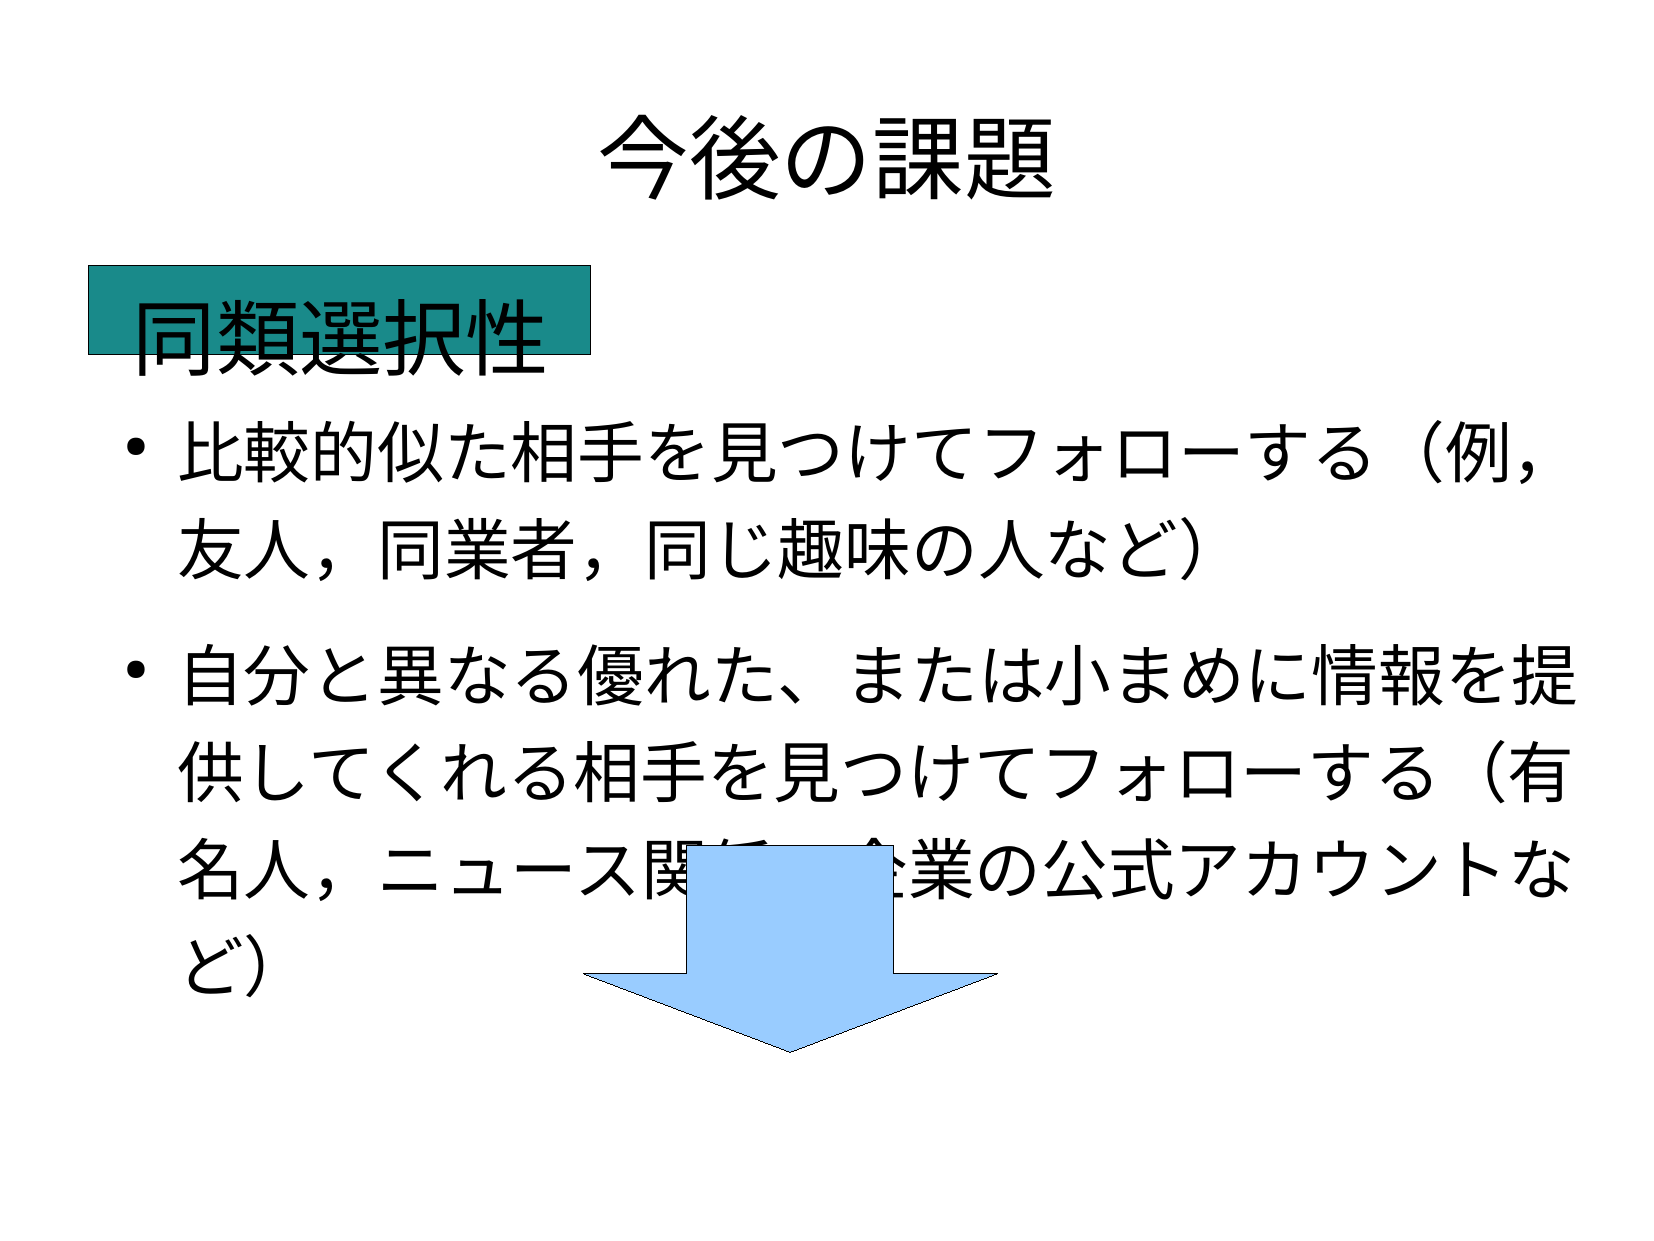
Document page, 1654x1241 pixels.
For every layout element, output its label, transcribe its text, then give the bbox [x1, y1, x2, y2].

text_box [583, 845, 998, 1053]
text_box 同類選択性 [118, 265, 916, 364]
text_box [88, 265, 118, 355]
list 比較的似た相手を見つけてフォローする（例，友人，同業者，同じ趣味の人など） 自分と異なる優れた、または小まめに情報を提供してくれる相手を見つけてフォローする（有名人，ニュース関係，企業の公式アカウントなど） どちらが優勢であるか？ [106, 400, 1595, 1241]
title 今後の課題 [82, 49, 1571, 257]
